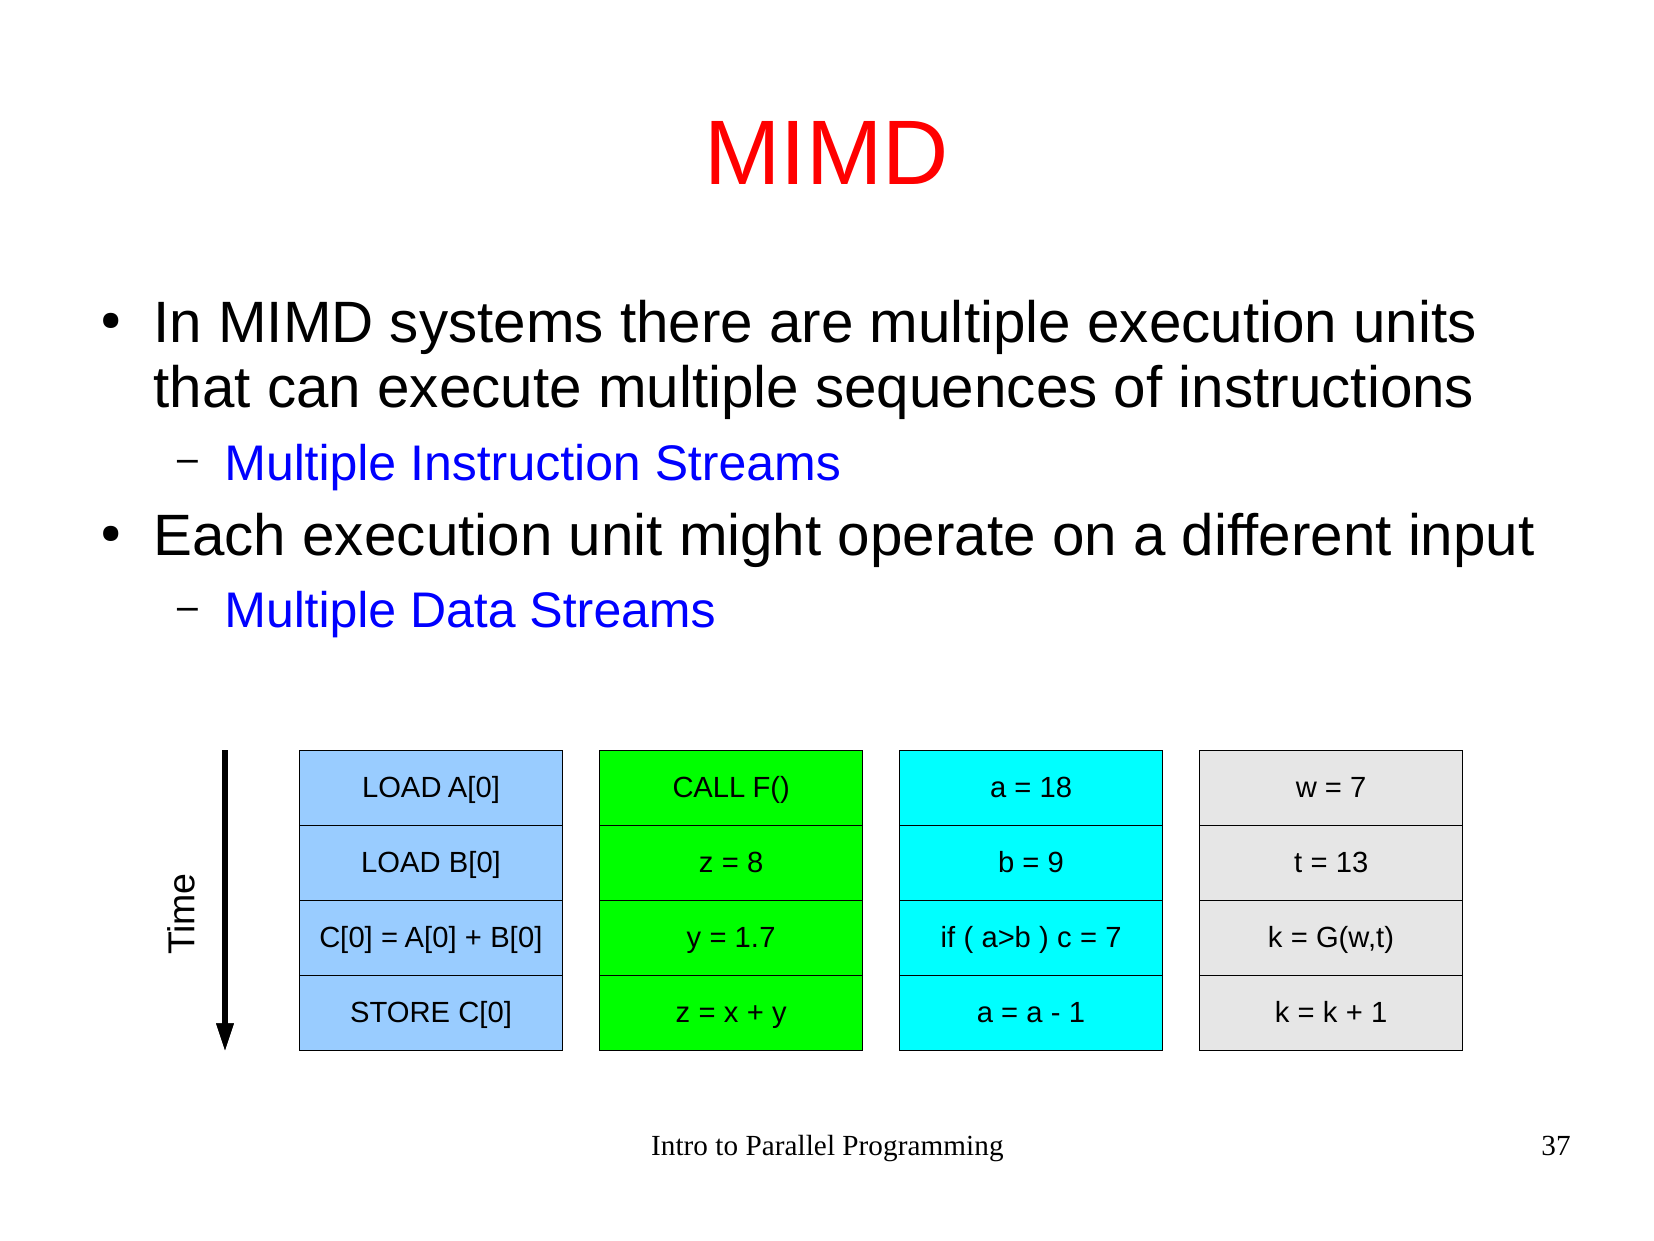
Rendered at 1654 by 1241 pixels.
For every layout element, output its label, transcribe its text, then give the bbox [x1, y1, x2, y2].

text_box z = 8 [599, 825, 863, 900]
text_box k = k + 1 [1199, 975, 1463, 1051]
text_box a = 18 [899, 750, 1163, 825]
text_box CALL F() [599, 750, 863, 825]
text_box C[0] = A[0] + B[0] [299, 900, 563, 975]
text_box if ( a>b ) c = 7 [899, 900, 1163, 975]
text_box z = x + y [599, 975, 863, 1051]
text_box a = a - 1 [899, 975, 1163, 1051]
title MIMD [82, 49, 1571, 257]
text_box Time [150, 855, 213, 973]
text_box STORE C[0] [299, 975, 563, 1051]
text_box w = 7 [1199, 750, 1463, 825]
list In MIMD systems there are multiple execution units that can execute multiple sequences of instructions Multiple Instruction Streams Each execution unit might operate on a different input Multiple Data Streams [82, 290, 1571, 1109]
text_box b = 9 [899, 825, 1163, 900]
text_box LOAD A[0] [299, 750, 563, 825]
text_box y = 1.7 [599, 900, 863, 975]
text_box t = 13 [1199, 825, 1463, 900]
text_box k = G(w,t) [1199, 900, 1463, 975]
text_box LOAD B[0] [299, 825, 563, 900]
